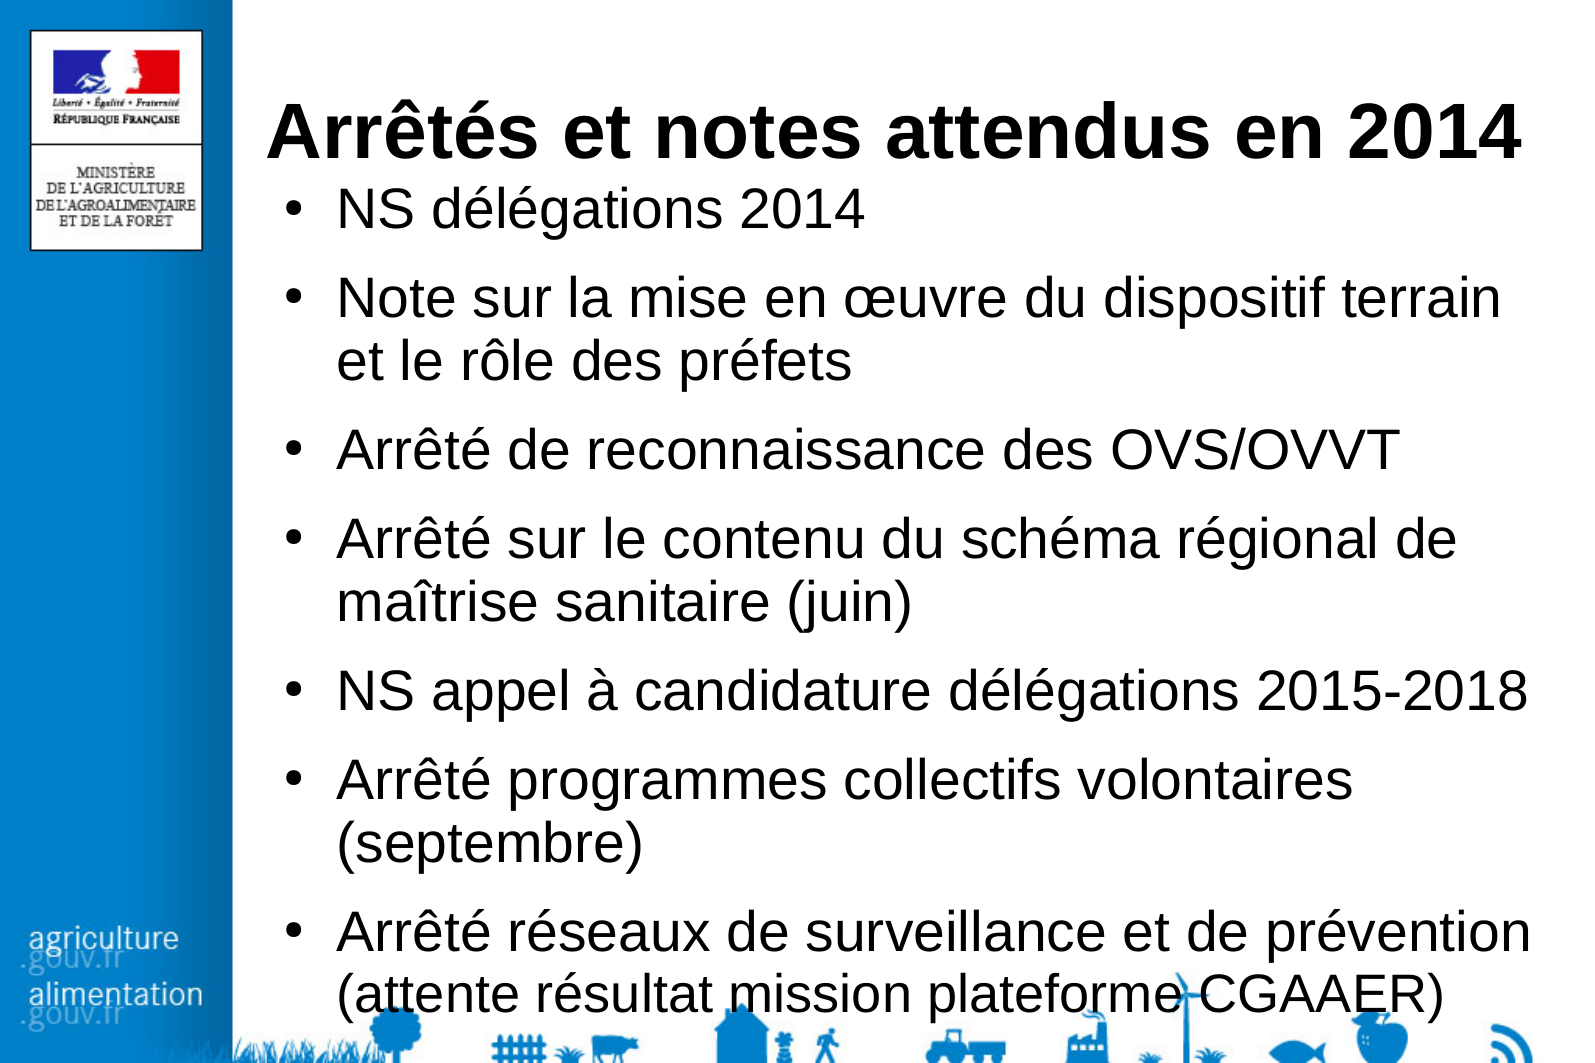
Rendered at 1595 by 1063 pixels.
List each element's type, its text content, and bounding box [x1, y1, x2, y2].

list NS délégations 2014 Note sur la mise en œuvre du dispositif terrain et le rôle des préfets Arrêté de reconnaissance des OVS/OVVT Arrêté sur le contenu du schéma régional de maîtrise sanitaire (juin) NS appel à candidature délégations 2015-2018 Arrêté programmes collectifs volontaires (septembre) Arrêté réseaux de surveillance et de prévention (attente résultat mission plateforme CGAAER) [265, 177, 1536, 1022]
picture [0, 0, 1595, 1063]
title Arrêtés et notes attendus en 2014 [265, 49, 1536, 177]
